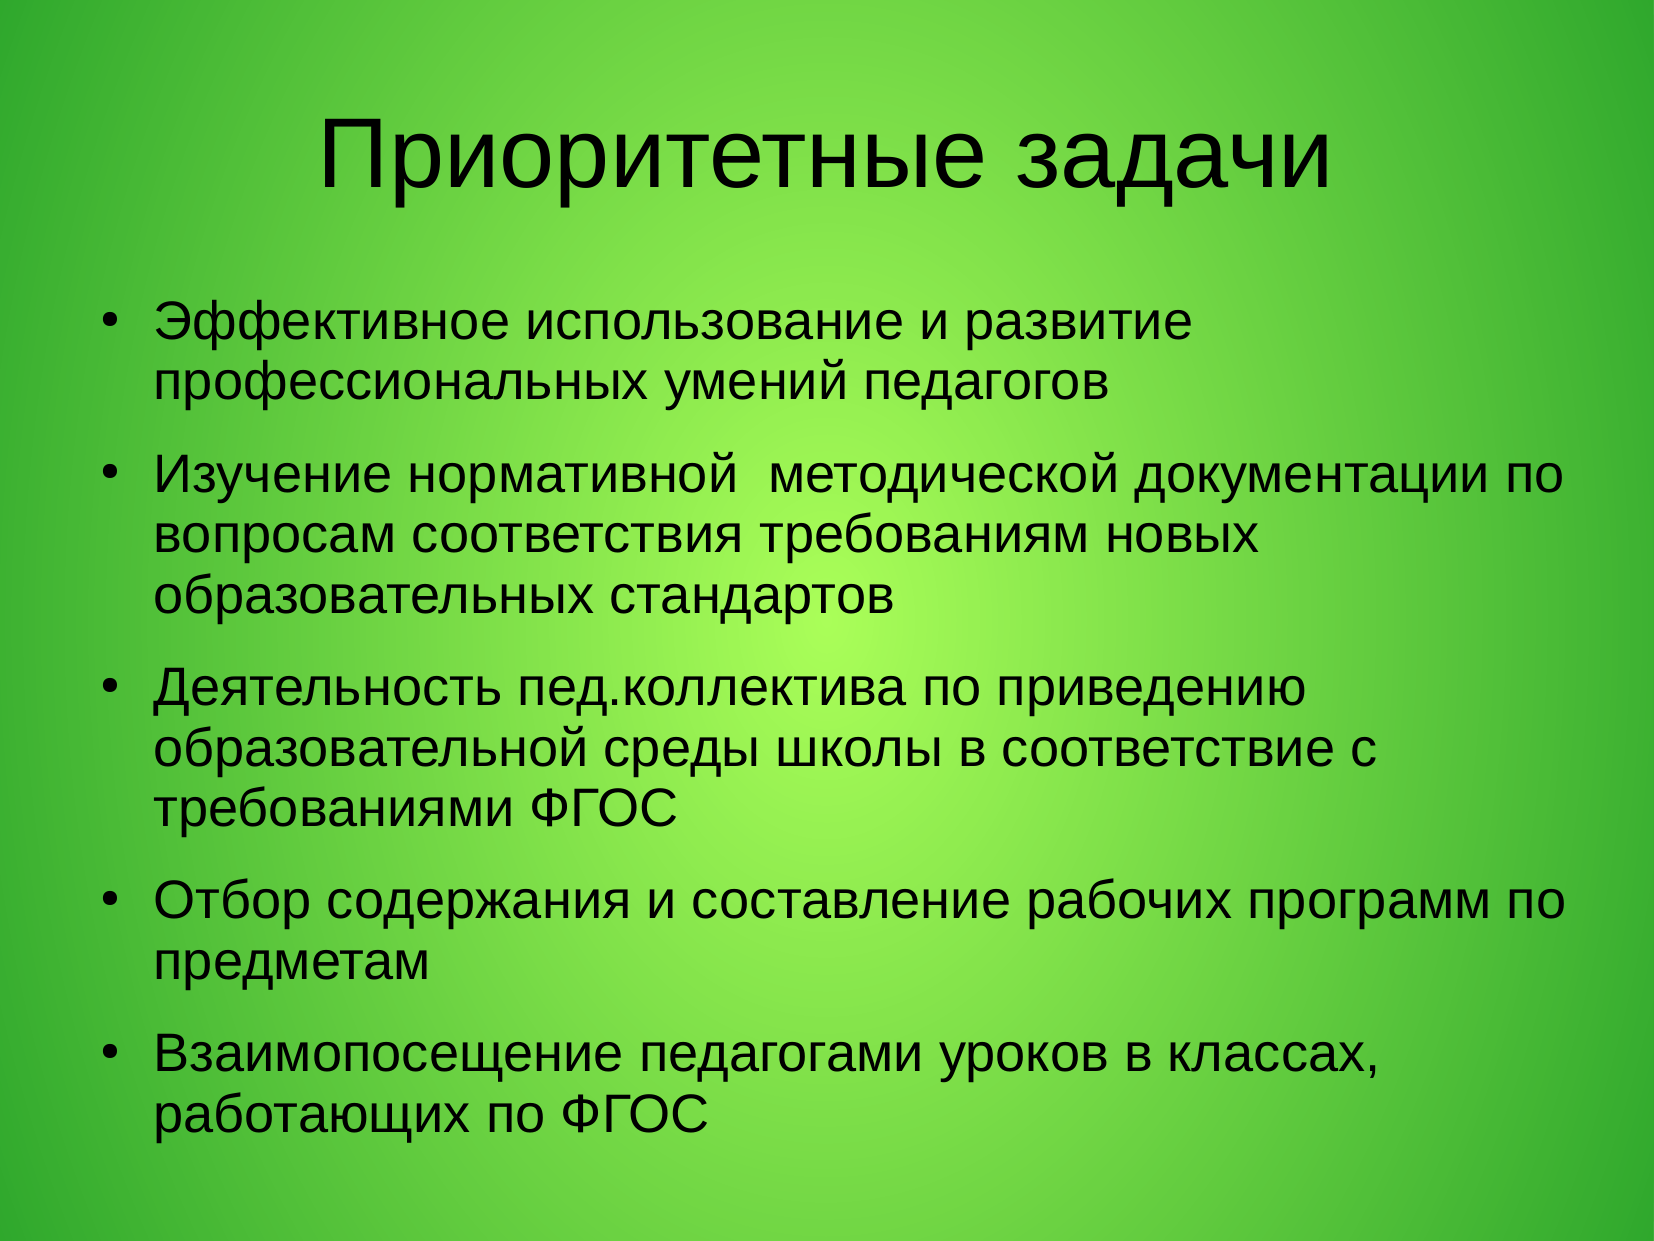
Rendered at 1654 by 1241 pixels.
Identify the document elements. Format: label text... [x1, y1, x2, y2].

title Приоритетные задачи [82, 49, 1571, 257]
list Эффективное использование и развитие профессиональных умений педагогов Изучение нормативной методической документации по вопросам соответствия требованиям новых образовательных стандартов Деятельность пед.коллектива по приведению образовательной среды школы в соответствие с требованиями ФГОС Отбор содержания и составление рабочих программ по предметам Взаимопосещение педагогами уроков в классах, работающих по ФГОС [82, 290, 1571, 1144]
